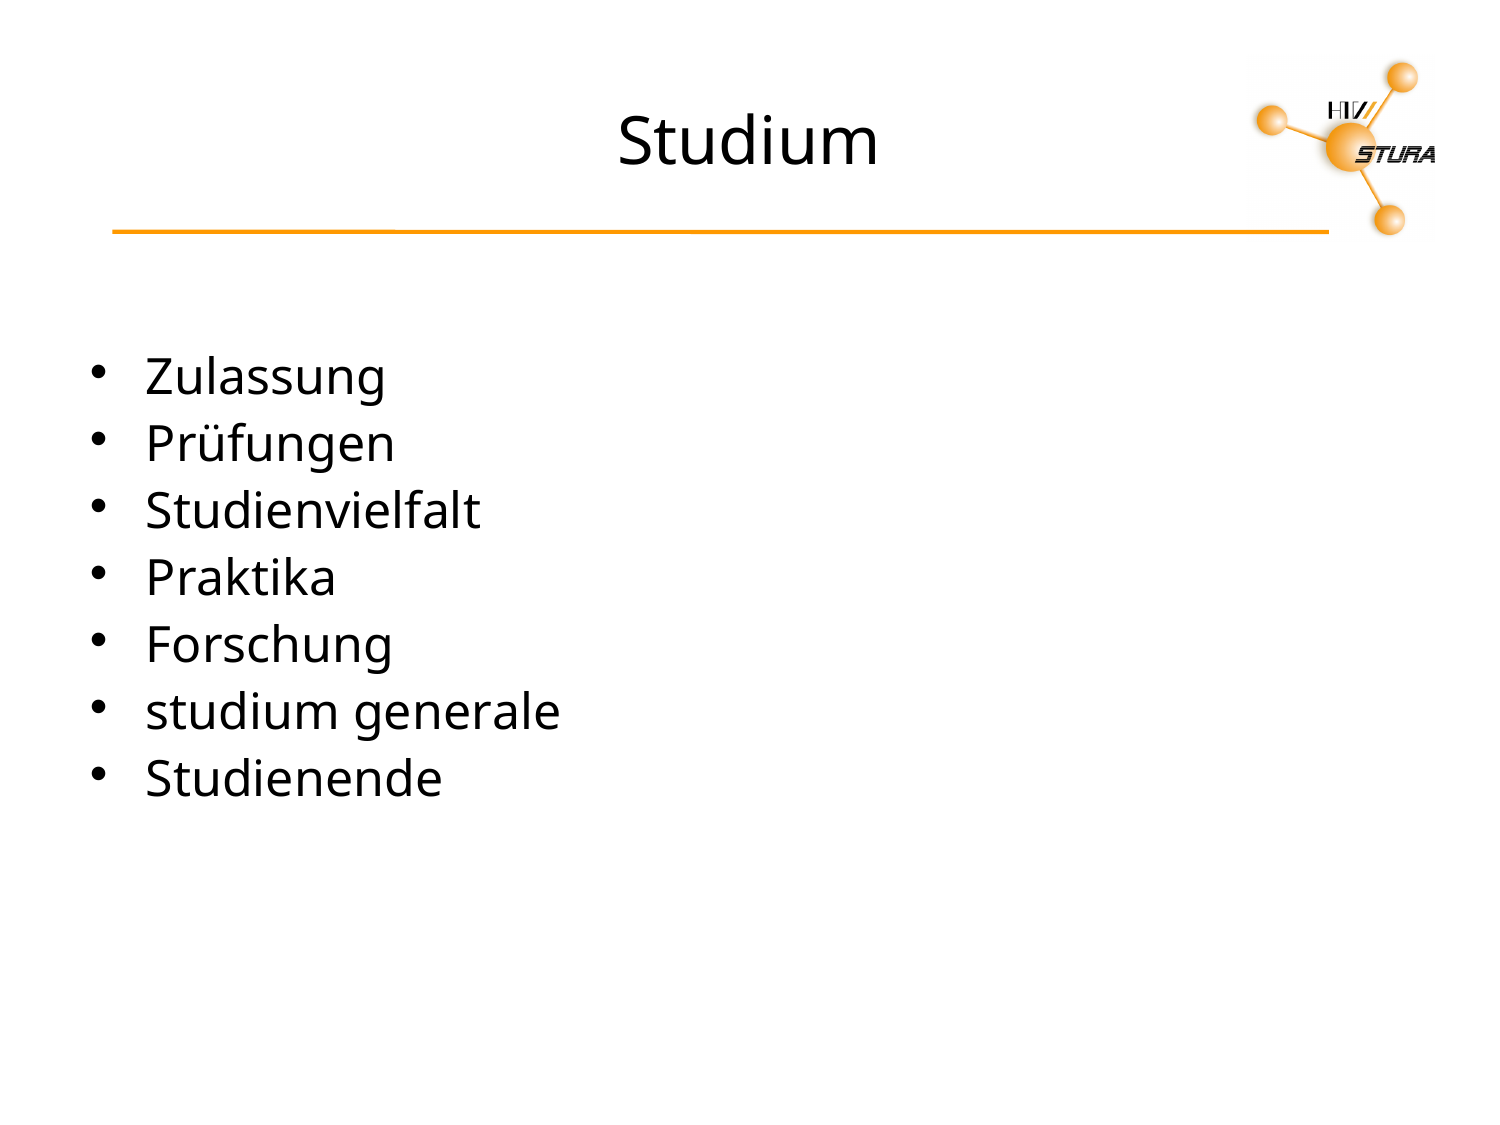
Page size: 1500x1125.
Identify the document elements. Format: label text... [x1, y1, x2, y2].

picture [1246, 54, 1435, 242]
list Zulassung Prüfungen Studienvielfalt Praktika Forschung studium generale Studienende [75, 262, 1426, 1093]
title Studium [74, 45, 1424, 233]
